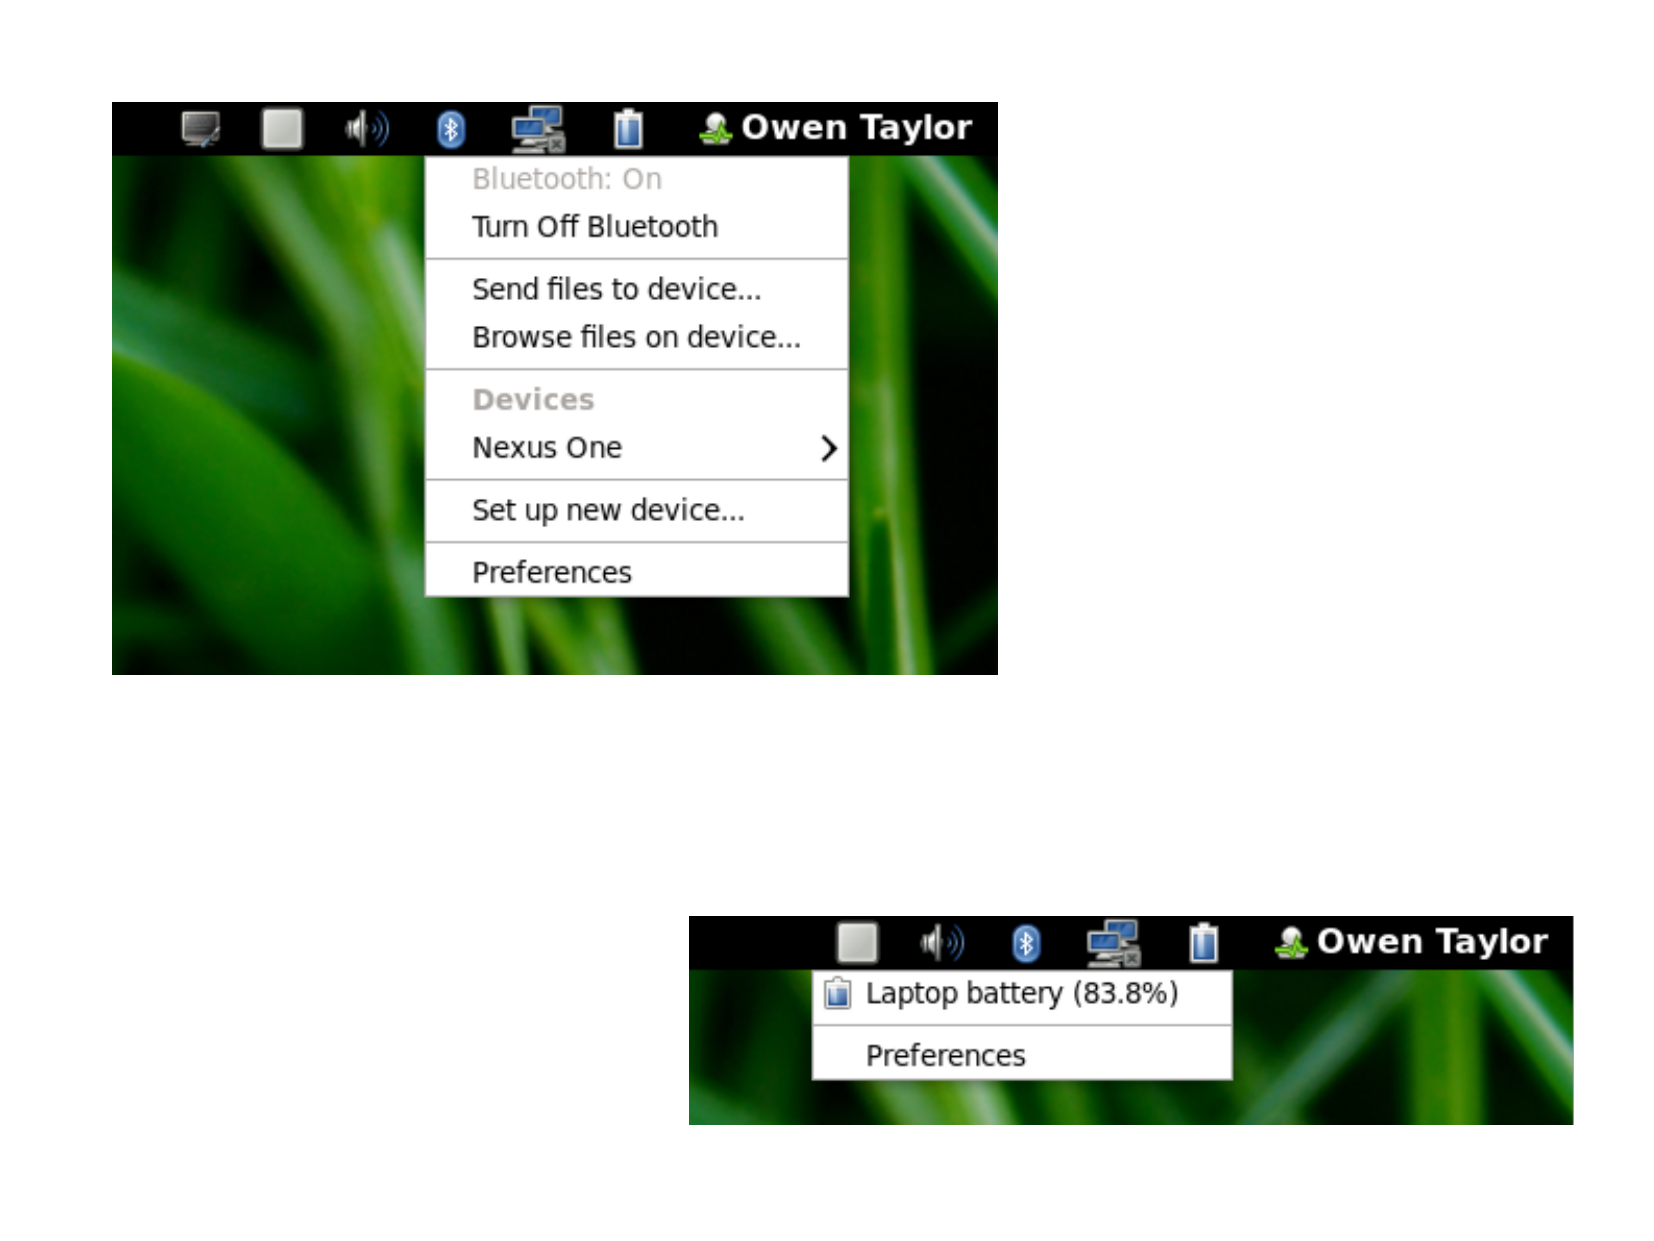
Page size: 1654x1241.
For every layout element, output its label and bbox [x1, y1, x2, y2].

picture [689, 916, 1576, 1126]
picture [112, 102, 998, 676]
